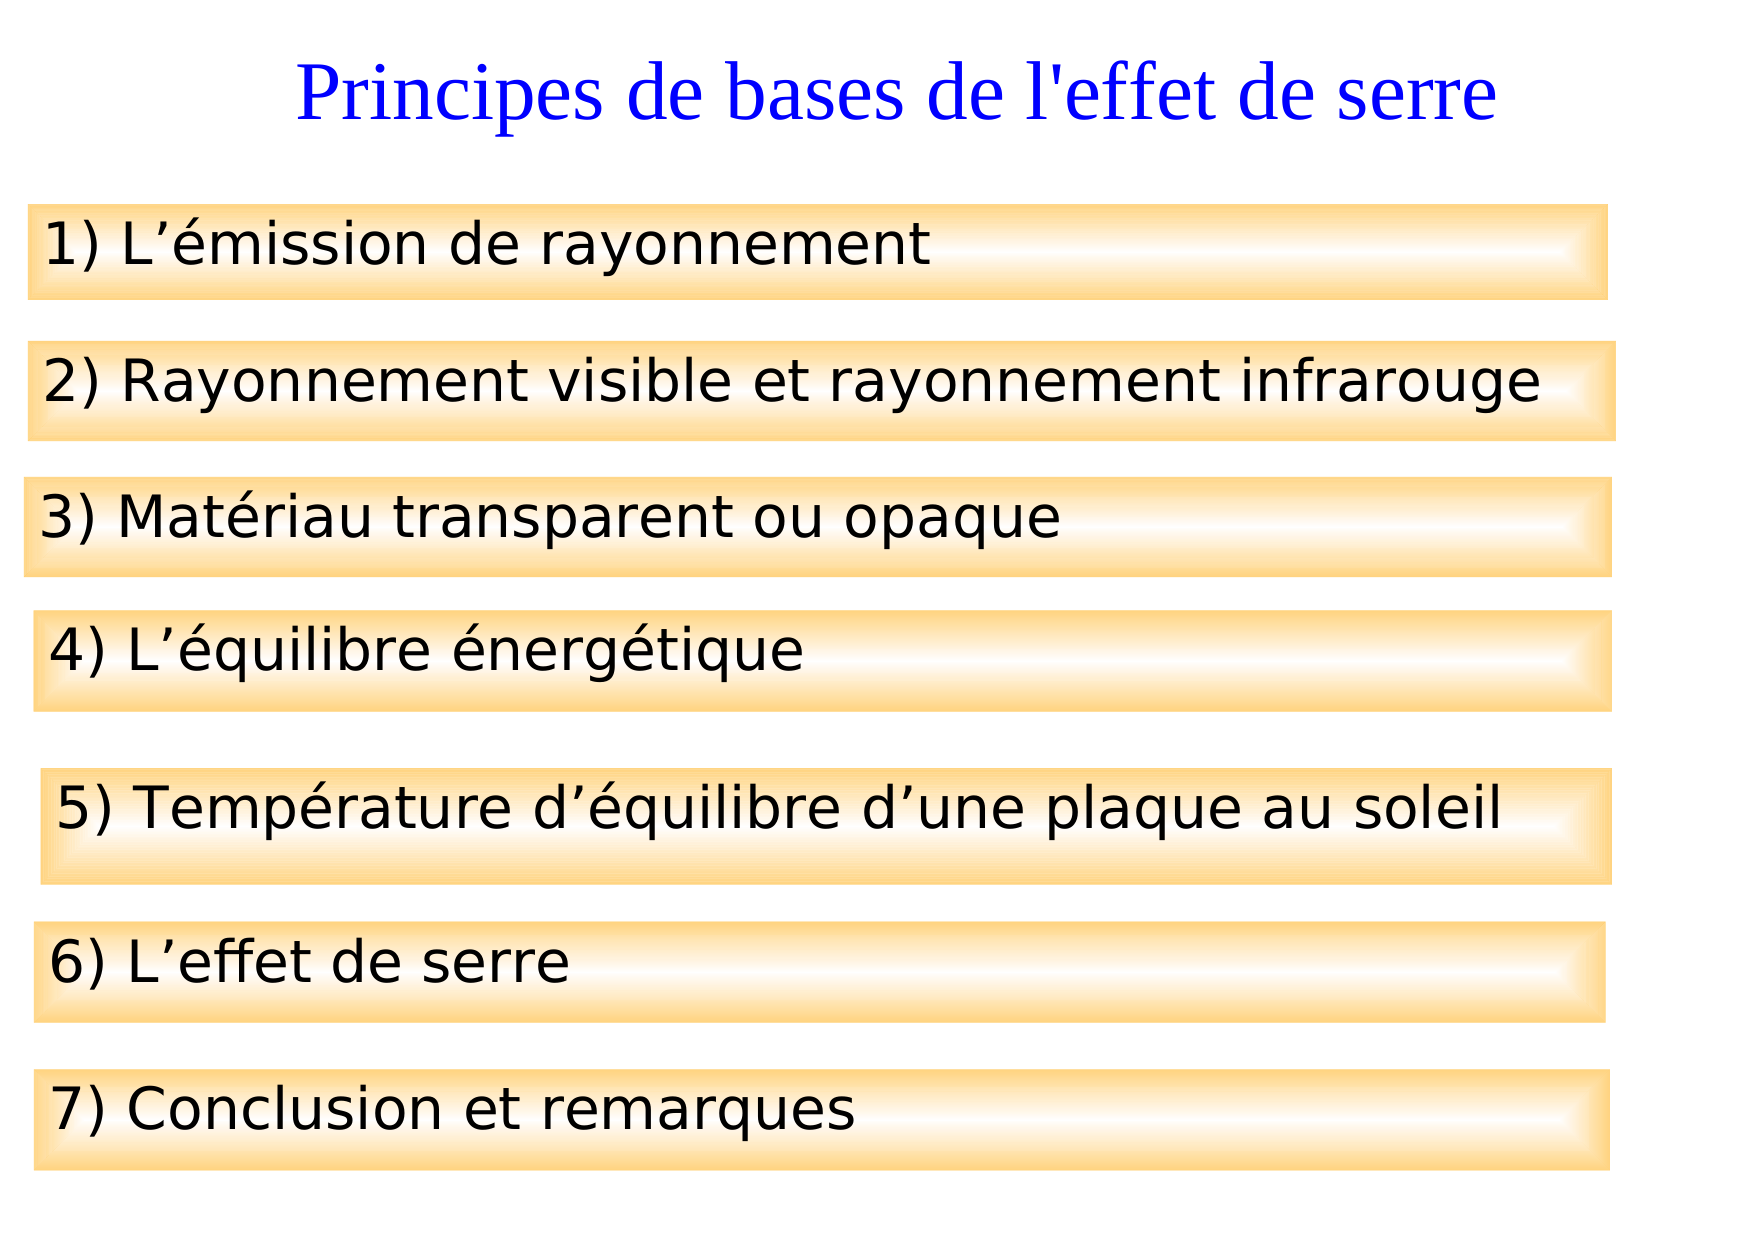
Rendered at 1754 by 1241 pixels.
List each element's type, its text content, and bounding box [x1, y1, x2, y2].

text_box Principes de bases de l'effet de serre [151, 45, 1645, 138]
text_box 4) L’équilibre énergétique [33, 610, 1610, 711]
text_box [40, 768, 1613, 885]
text_box [1602, 921, 1606, 1023]
text_box [33, 610, 1613, 712]
text_box 7) Conclusion et remarques [33, 1069, 1607, 1170]
text_box [33, 1069, 1611, 1171]
text_box 1) L’émission de rayonnement [27, 204, 1606, 299]
text_box 6) L’effet de serre [33, 921, 1603, 1023]
text_box [27, 204, 1608, 300]
text_box 5) Température d’équilibre d’une plaque au soleil [40, 768, 1612, 884]
text_box 2) Rayonnement visible et rayonnement infrarouge [27, 340, 1617, 441]
text_box 3) Matériau transparent ou opaque [23, 476, 1613, 577]
